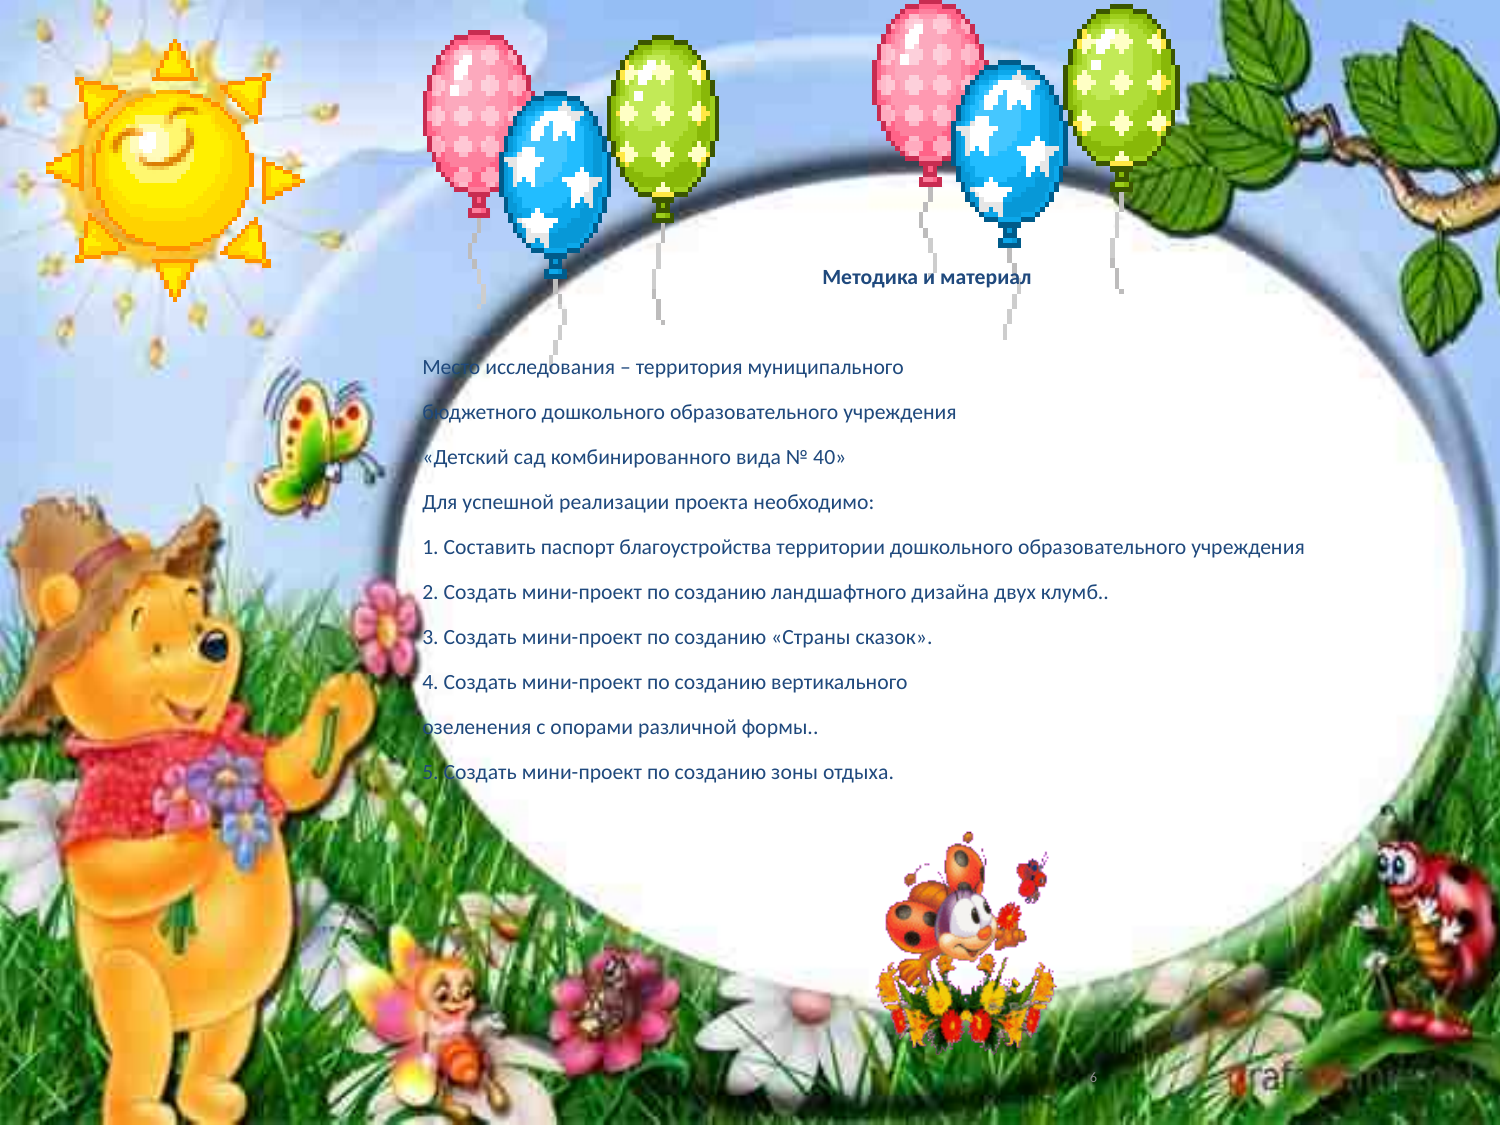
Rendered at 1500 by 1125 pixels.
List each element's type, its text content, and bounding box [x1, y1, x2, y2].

picture [0, 0, 1500, 1125]
text_box Методика и материал Место исследования – территория муниципального бюджетного дошкольного образовательного учреждения «Детский сад комбинированного вида № 40» Для успешной реализации проекта необходимо: 1. Составить паспорт благоустройства территории дошкольного образовательного учреждения 2. Создать мини-проект по созданию ландшафтного дизайна двух клумб.. 3. Создать мини-проект по созданию «Страны сказок». 4. Создать мини-проект по созданию вертикального озеленения с опорами различной формы.. 5. Создать мини-проект по созданию зоны отдыха. [407, 239, 1447, 885]
footer [512, 1042, 988, 1103]
slide_number <номер> [1074, 1042, 1425, 1103]
slide_number [75, 1042, 425, 1103]
